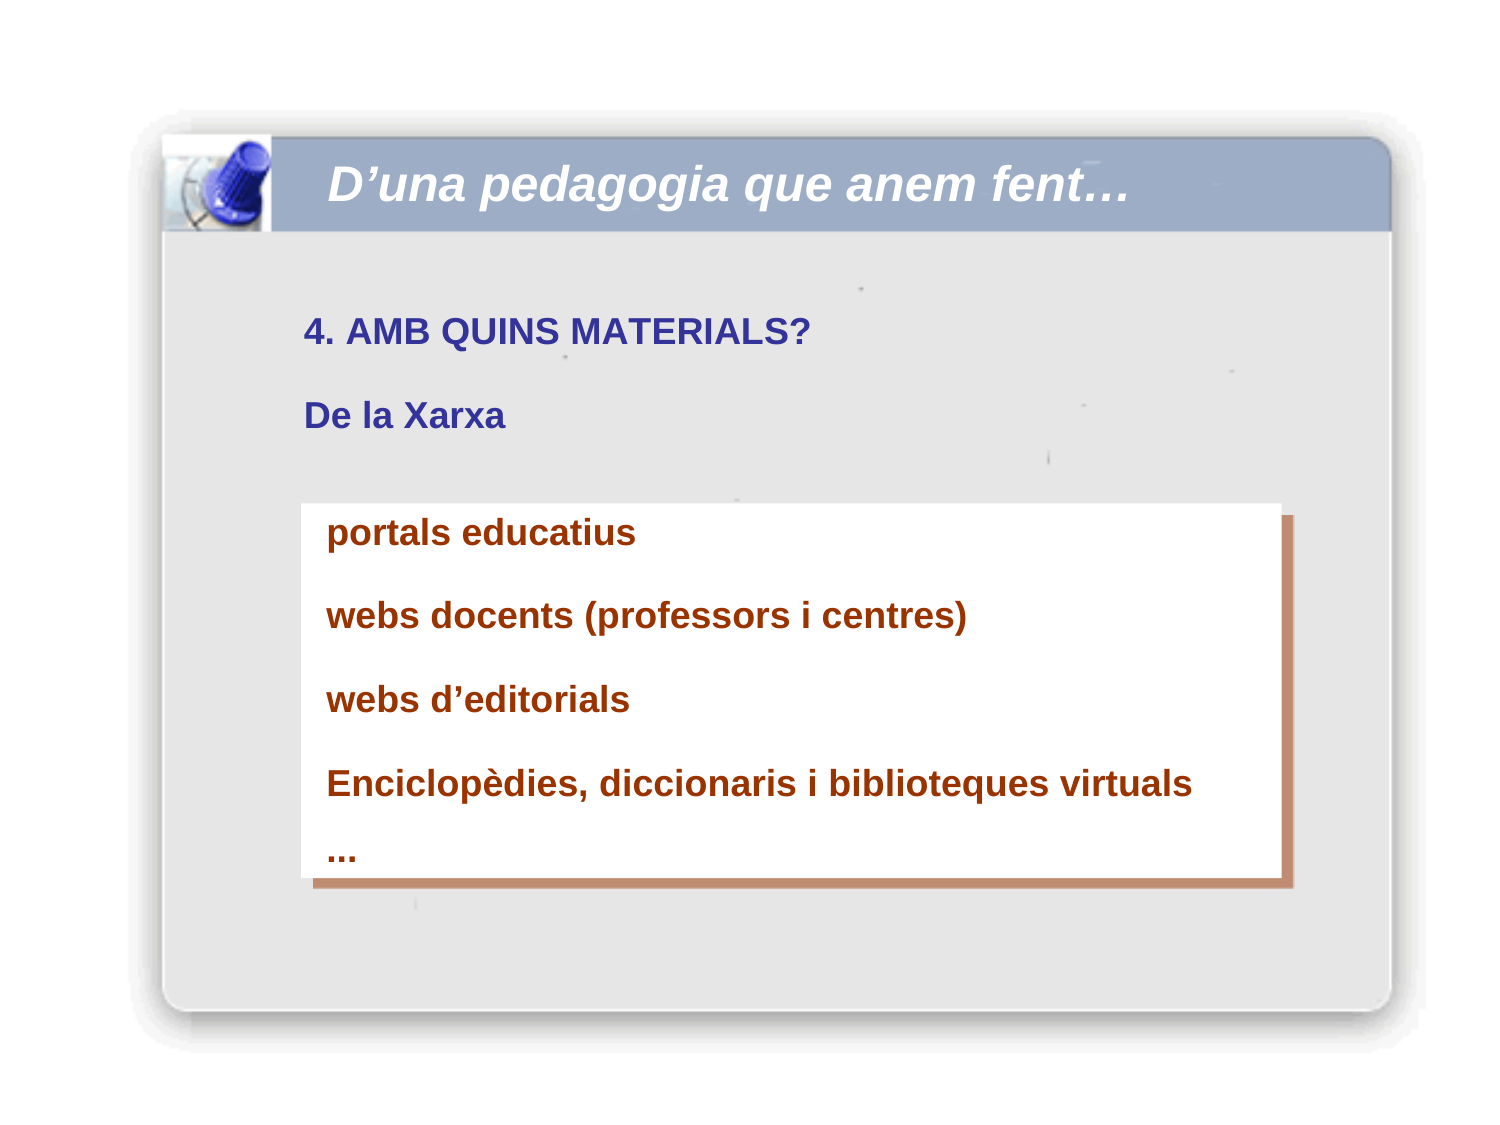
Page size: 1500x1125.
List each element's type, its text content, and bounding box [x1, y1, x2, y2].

text_box portals educatius webs docents (professors i centres) webs d’editorials Enciclopèdies, diccionaris i biblioteques virtuals ... [301, 503, 1282, 879]
text_box 4. AMB QUINS MATERIALS? De la Xarxa [289, 302, 1317, 486]
text_box D’una pedagogia que anem fent… [312, 148, 1365, 221]
picture [112, 101, 1453, 1056]
